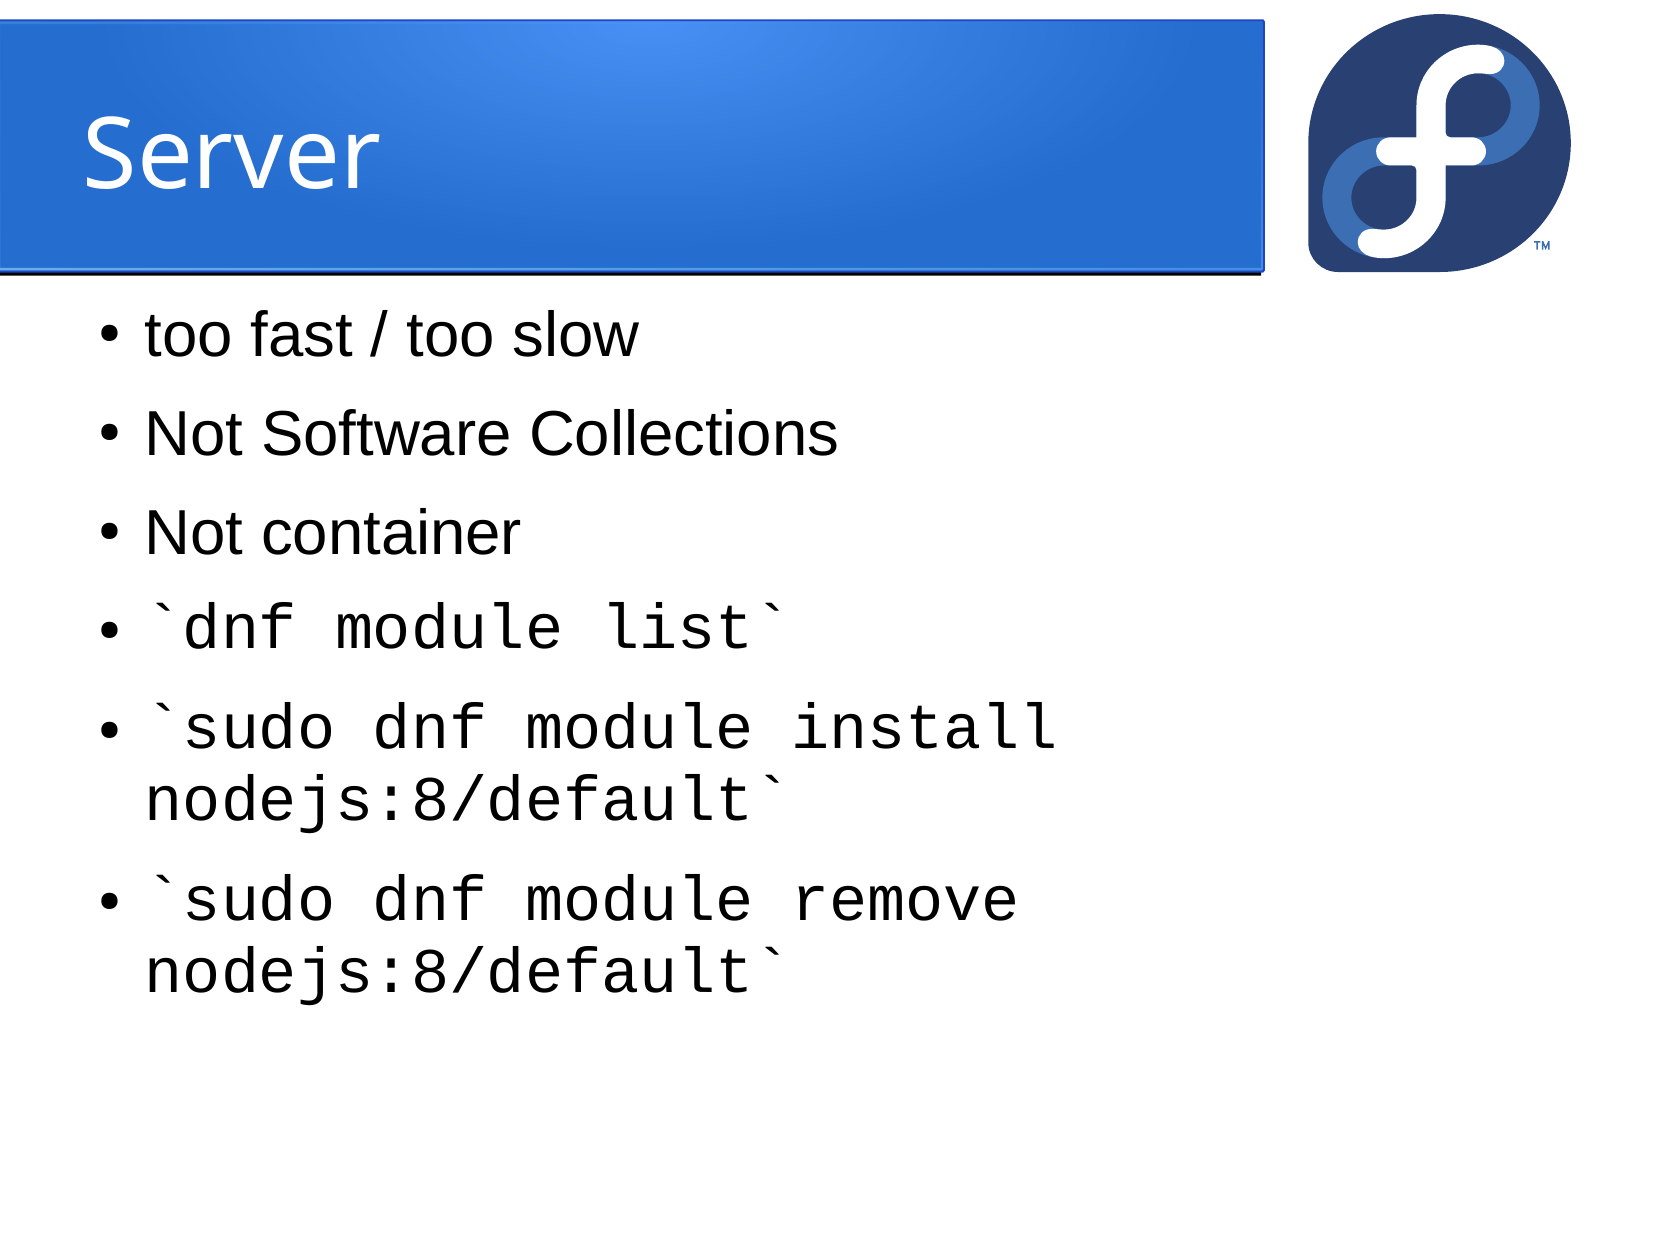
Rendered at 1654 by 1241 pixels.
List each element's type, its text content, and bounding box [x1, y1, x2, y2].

title Server [82, 47, 1235, 252]
list too fast / too slow Not Software Collections Not container `dnf module list` `sudo dnf module install nodejs:8/default` `sudo dnf module remove nodejs:8/default` [82, 299, 1571, 1019]
